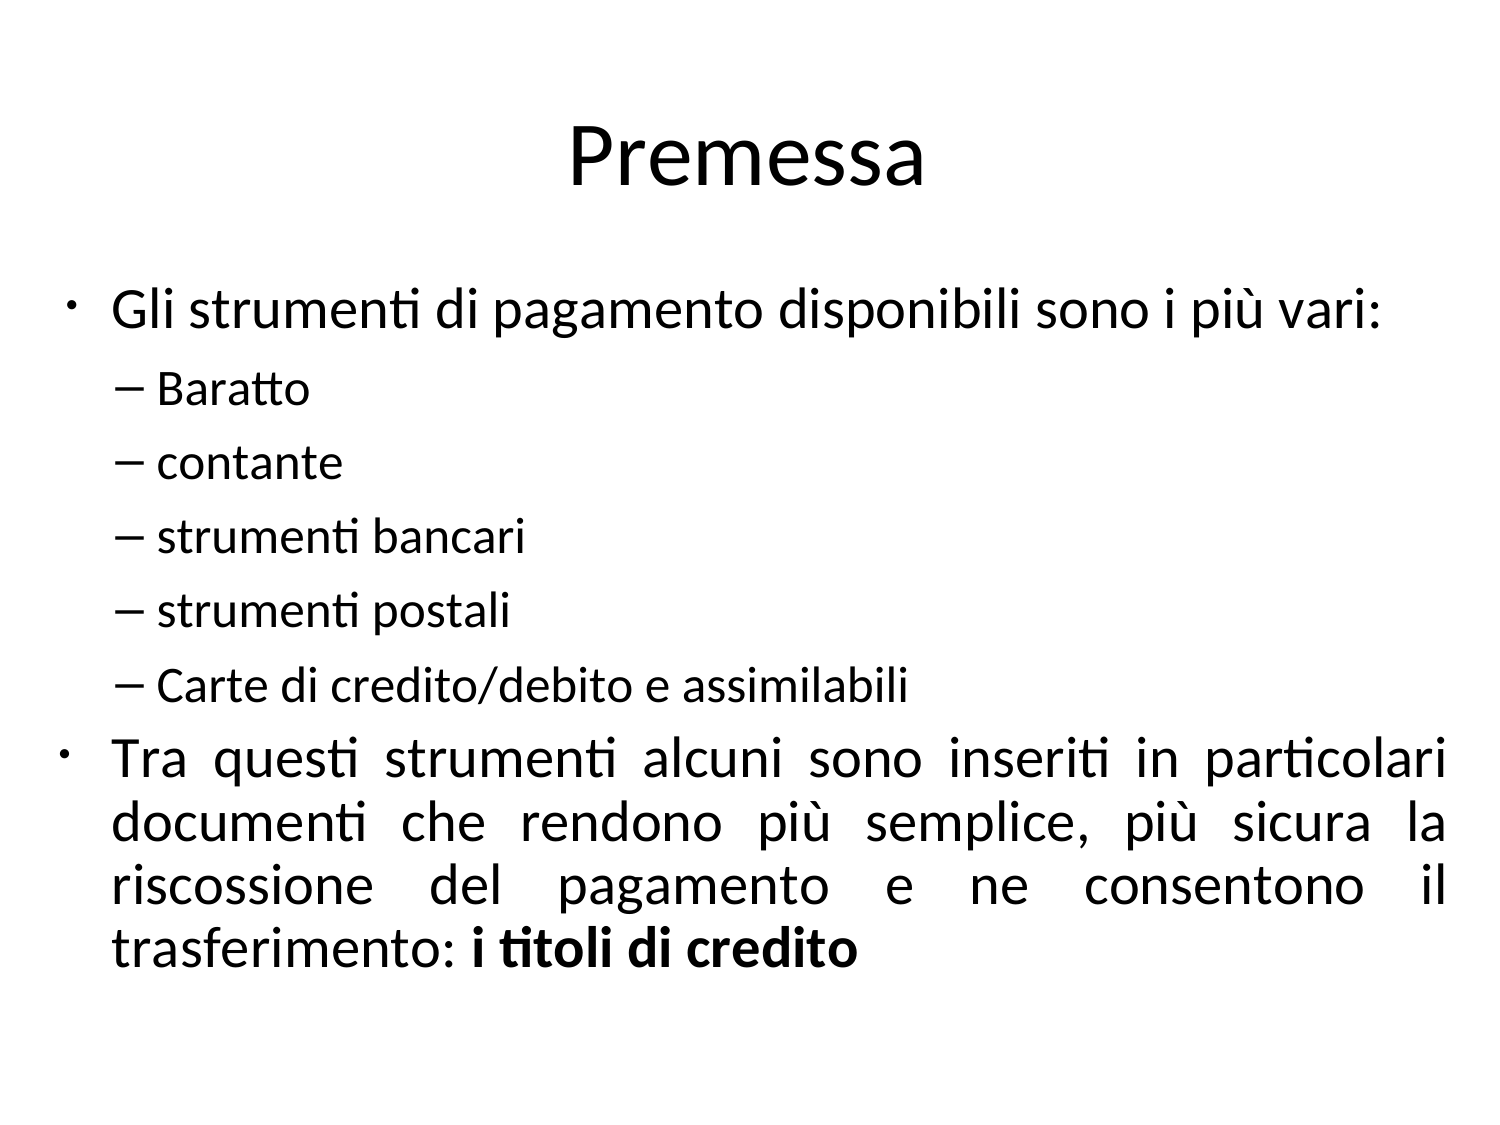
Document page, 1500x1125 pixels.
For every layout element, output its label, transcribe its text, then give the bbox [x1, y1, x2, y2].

title Premessa [49, 37, 1447, 256]
list Gli strumenti di pagamento disponibili sono i più vari: Baratto contante strumenti bancari strumenti postali Carte di credito/debito e assimilabili Tra questi strumenti alcuni sono inseriti in particolari documenti che rendono più semplice, più sicura la riscossione del pagamento e ne consentono il trasferimento: i titoli di credito [49, 274, 1451, 984]
